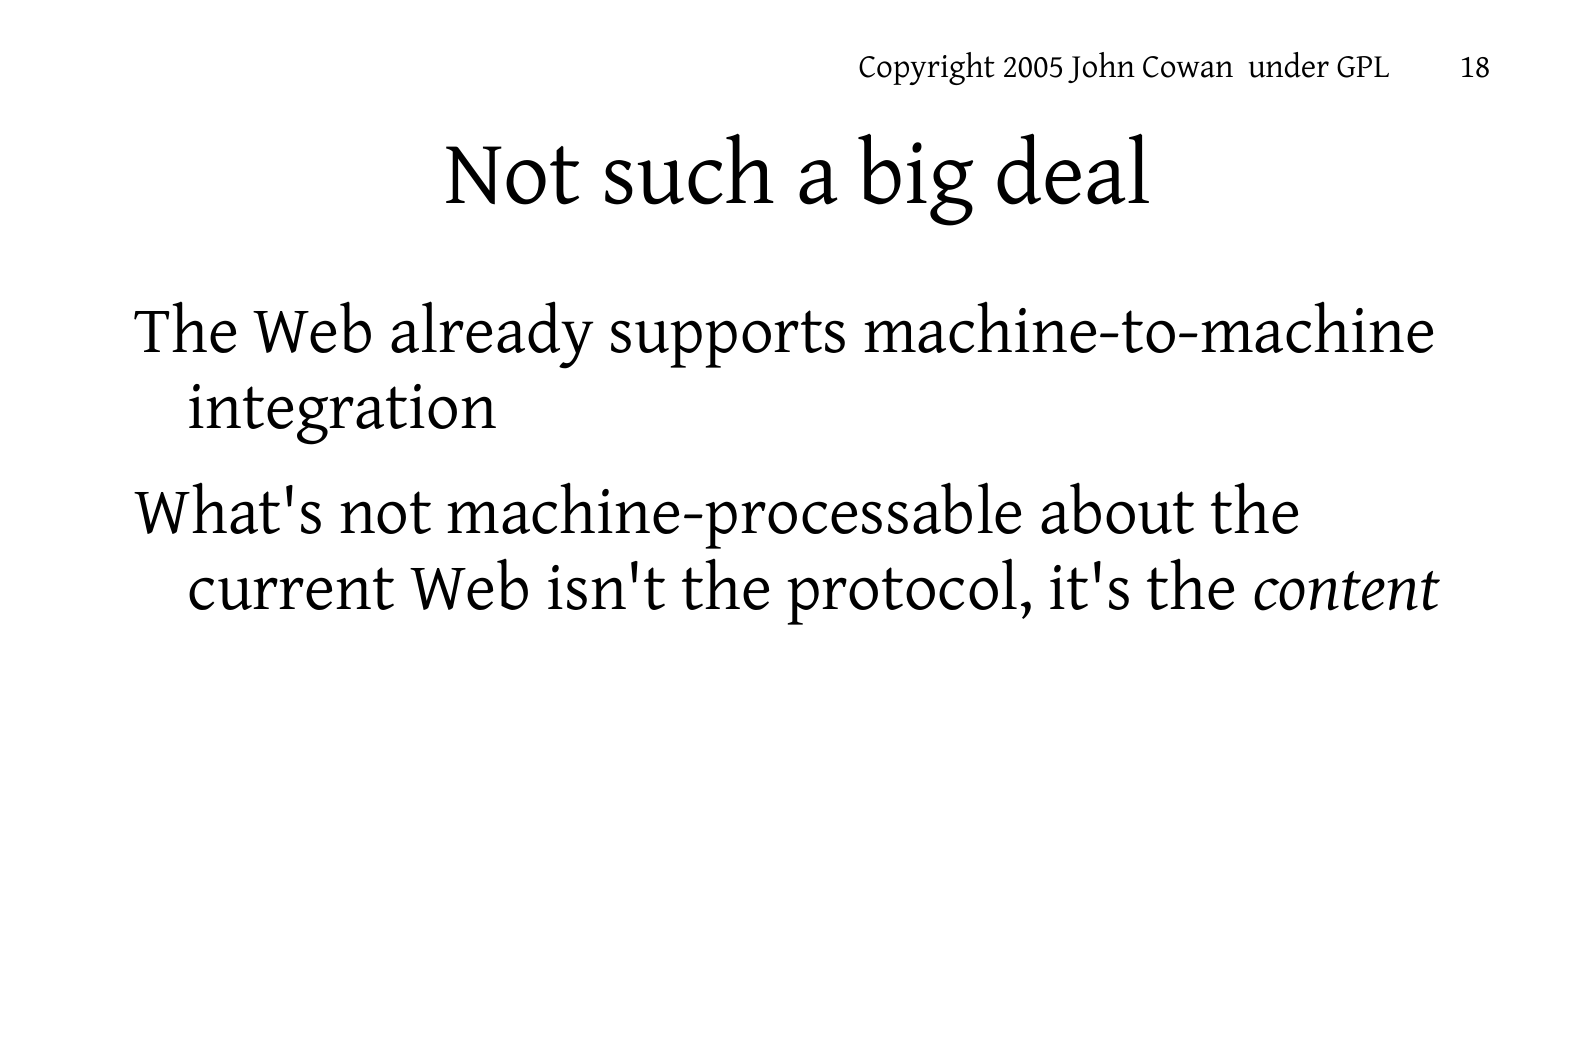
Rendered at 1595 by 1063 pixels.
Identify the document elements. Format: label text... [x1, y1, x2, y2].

list The Web already supports machine-to-machine integration What's not machine-processable about the current Web isn't the protocol, it's the content [117, 295, 1479, 966]
title Not such a big deal [117, 88, 1479, 266]
